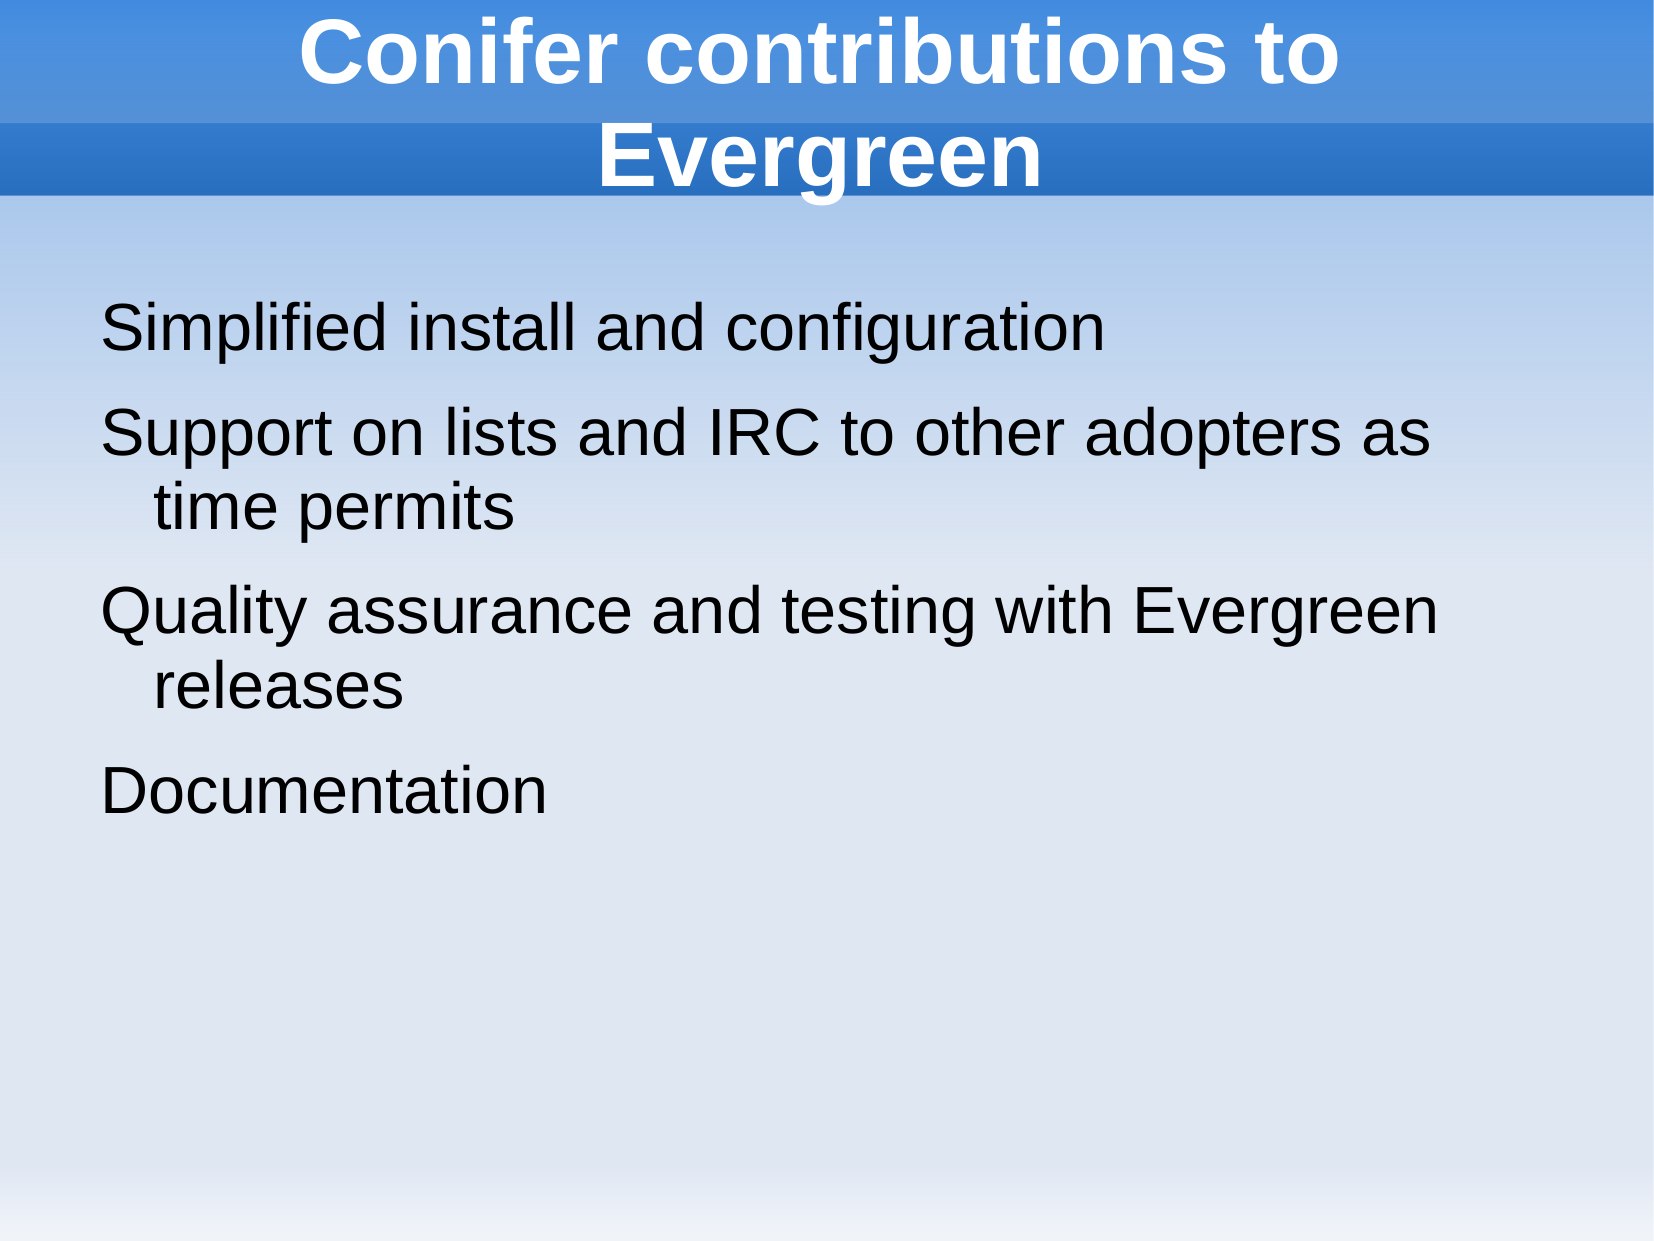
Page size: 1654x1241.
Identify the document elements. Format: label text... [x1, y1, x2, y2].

title Conifer contributions to Evergreen [76, 0, 1565, 208]
picture [0, 0, 1654, 1241]
list Simplified install and configuration Support on lists and IRC to other adopters as time permits Quality assurance and testing with Evergreen releases Documentation [82, 290, 1571, 1109]
